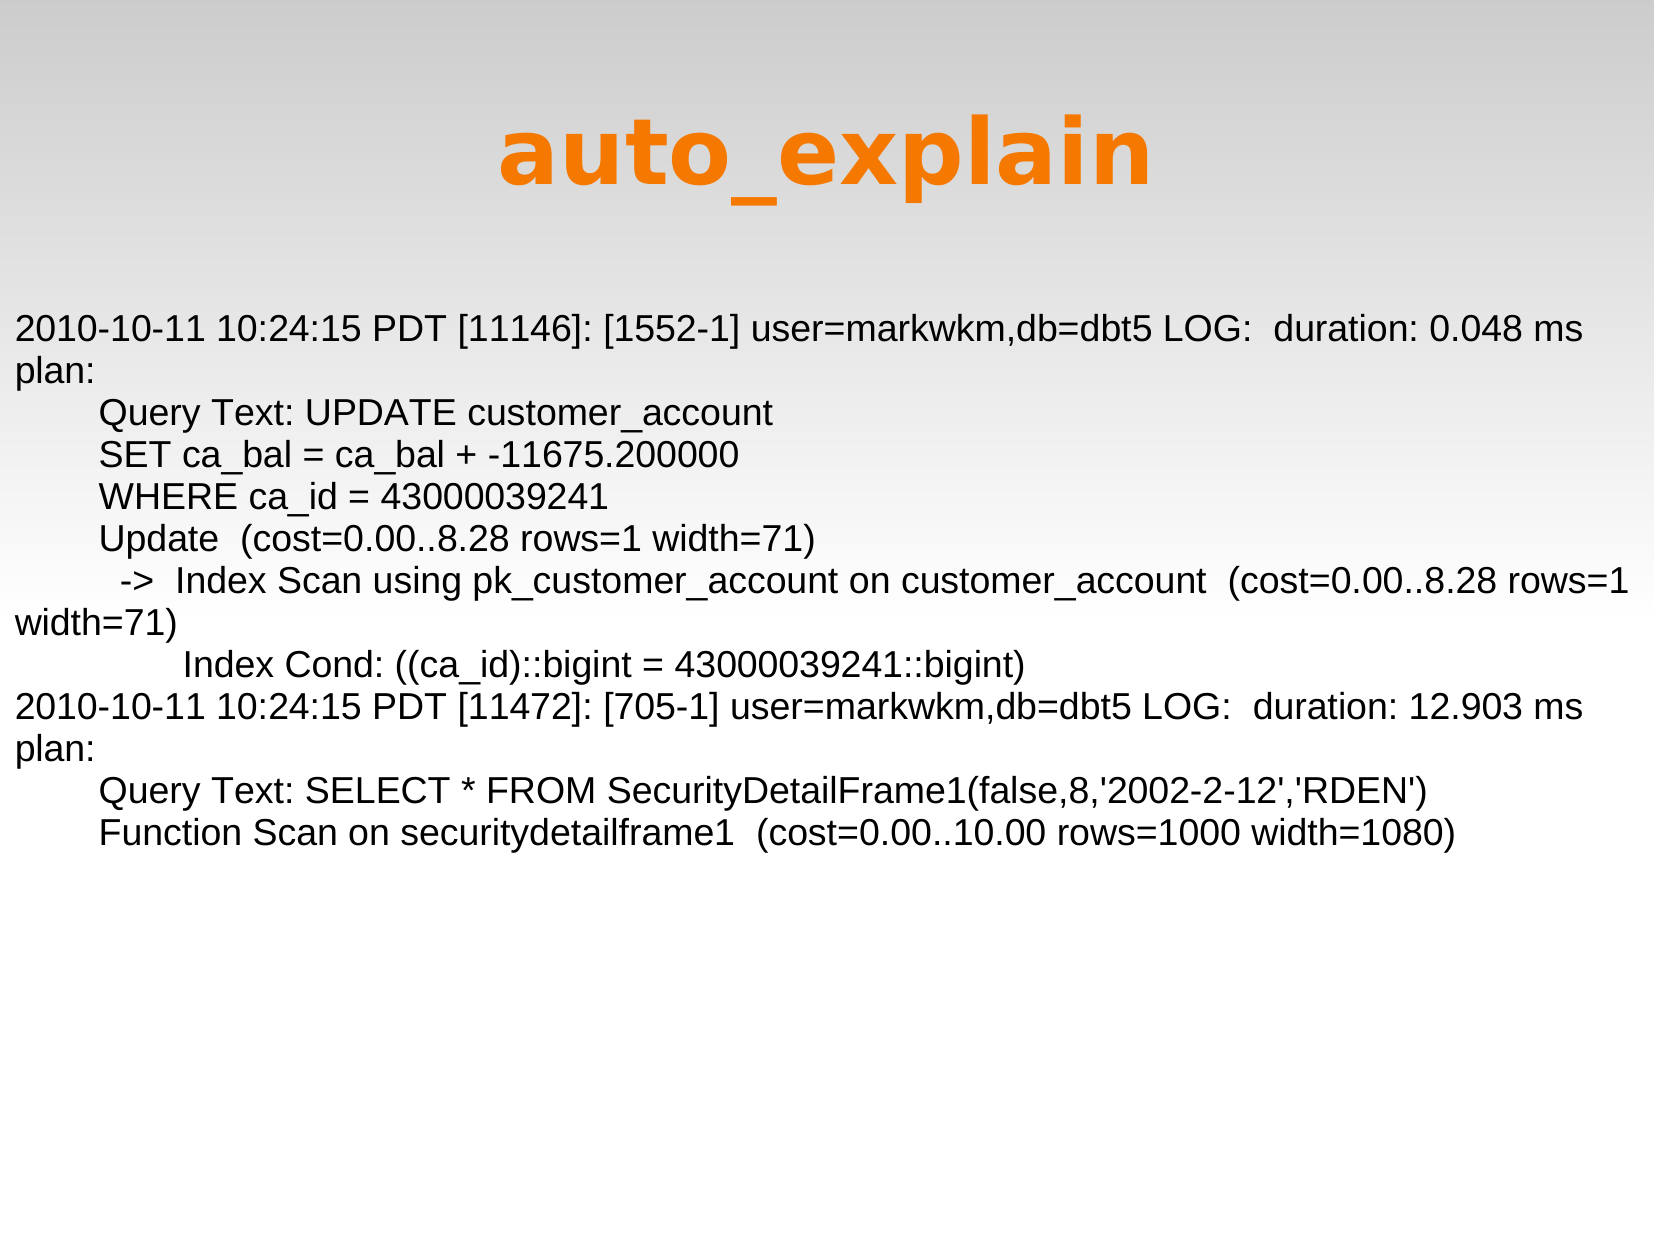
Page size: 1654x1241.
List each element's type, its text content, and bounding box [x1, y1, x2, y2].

title auto_explain [82, 49, 1571, 257]
text_box 2010-10-11 10:24:15 PDT [11146]: [1552-1] user=markwkm,db=dbt5 LOG: duration: 0.048 ms plan: Query Text: UPDATE customer_account SET ca_bal = ca_bal + -11675.200000 WHERE ca_id = 43000039241 Update (cost=0.00..8.28 rows=1 width=71) -> Index Scan using pk_customer_account on customer_account (cost=0.00..8.28 rows=1 width=71) Index Cond: ((ca_id)::bigint = 43000039241::bigint) 2010-10-11 10:24:15 PDT [11472]: [705-1] user=markwkm,db=dbt5 LOG: duration: 12.903 ms plan: Query Text: SELECT * FROM SecurityDetailFrame1(false,8,'2002-2-12','RDEN') Function Scan on securitydetailframe1 (cost=0.00..10.00 rows=1000 width=1080) [0, 300, 1645, 861]
